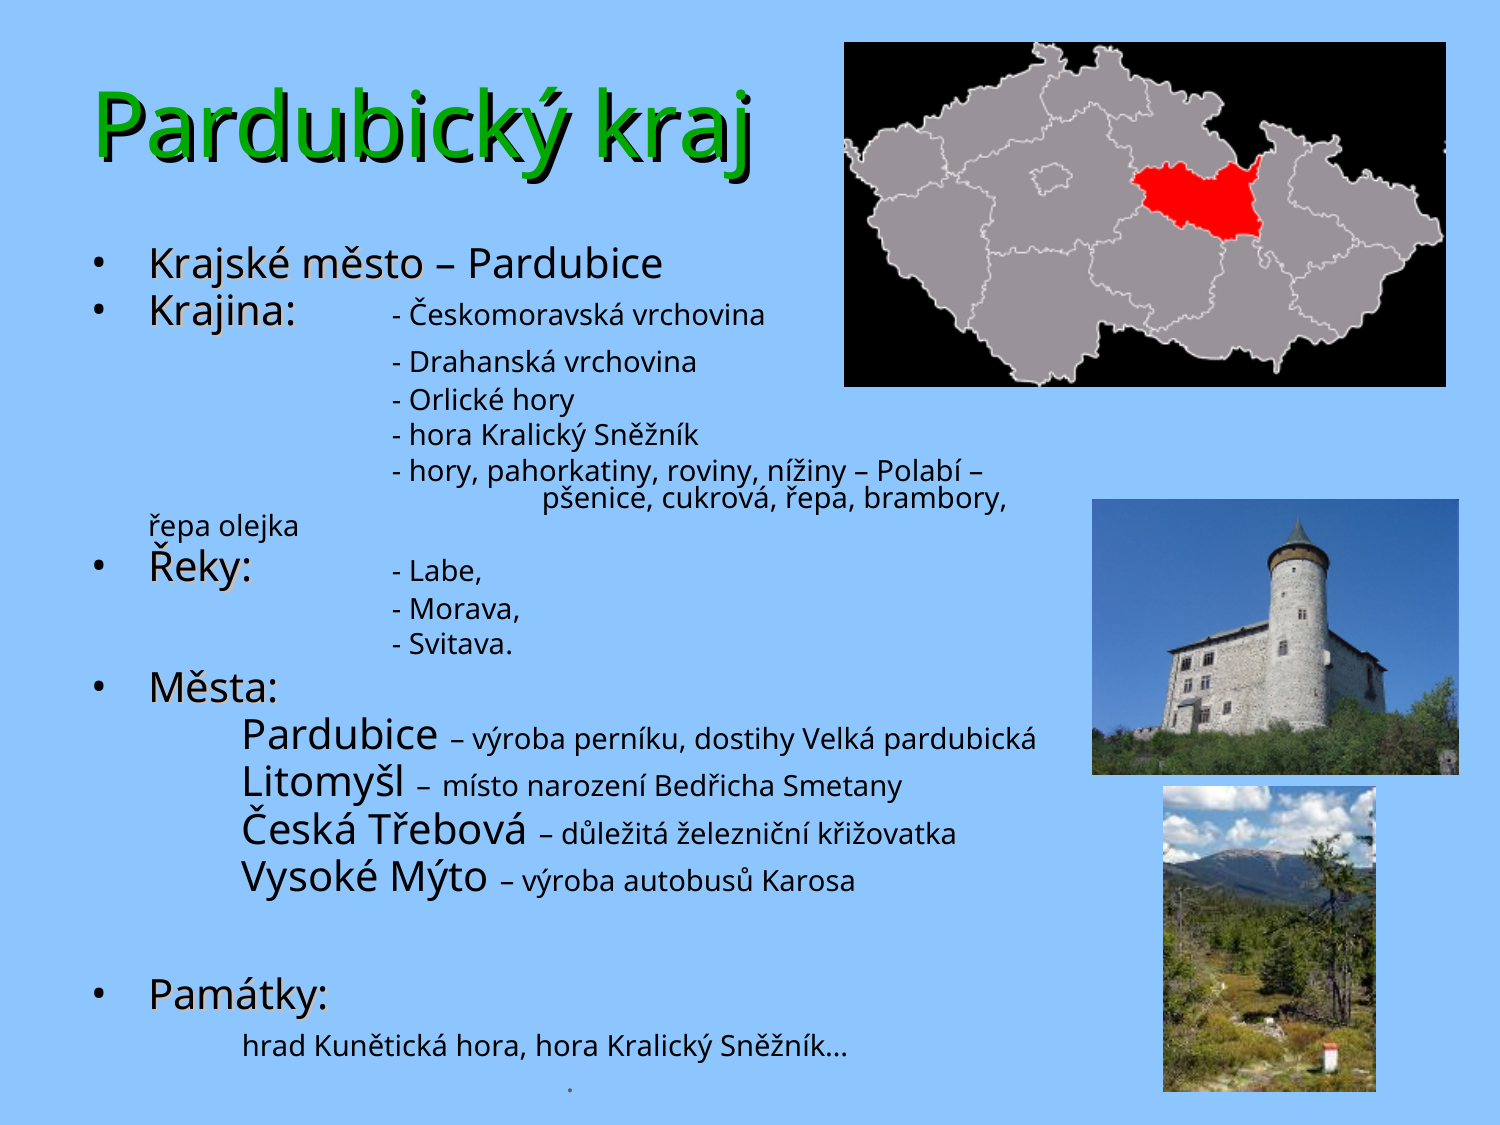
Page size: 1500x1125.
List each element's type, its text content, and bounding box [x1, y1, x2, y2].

picture [1250, 499, 1459, 775]
picture [1250, 786, 1376, 1092]
text_box . [0, 314, 1250, 1125]
title Pardubický kraj [75, 45, 844, 197]
list Krajské město – Pardubice Krajina: - Českomoravská vrchovina - Drahanská vrchovina - Orlické hory - hora Kralický Sněžník - hory, pahorkatiny, roviny, nížiny – Polabí – pšenice, cukrová, řepa, brambory, řepa olejka Řeky: - Labe, - Morava, - Svitava. Města: Pardubice – výroba perníku, dostihy Velká pardubická Litomyšl – místo narození Bedřicha Smetany Česká Třebová – důležitá železniční křižovatka Vysoké Mýto – výroba autobusů Karosa Památky: hrad Kunětická hora, hora Kralický Sněžník… [76, 238, 844, 314]
picture [844, 42, 1446, 387]
